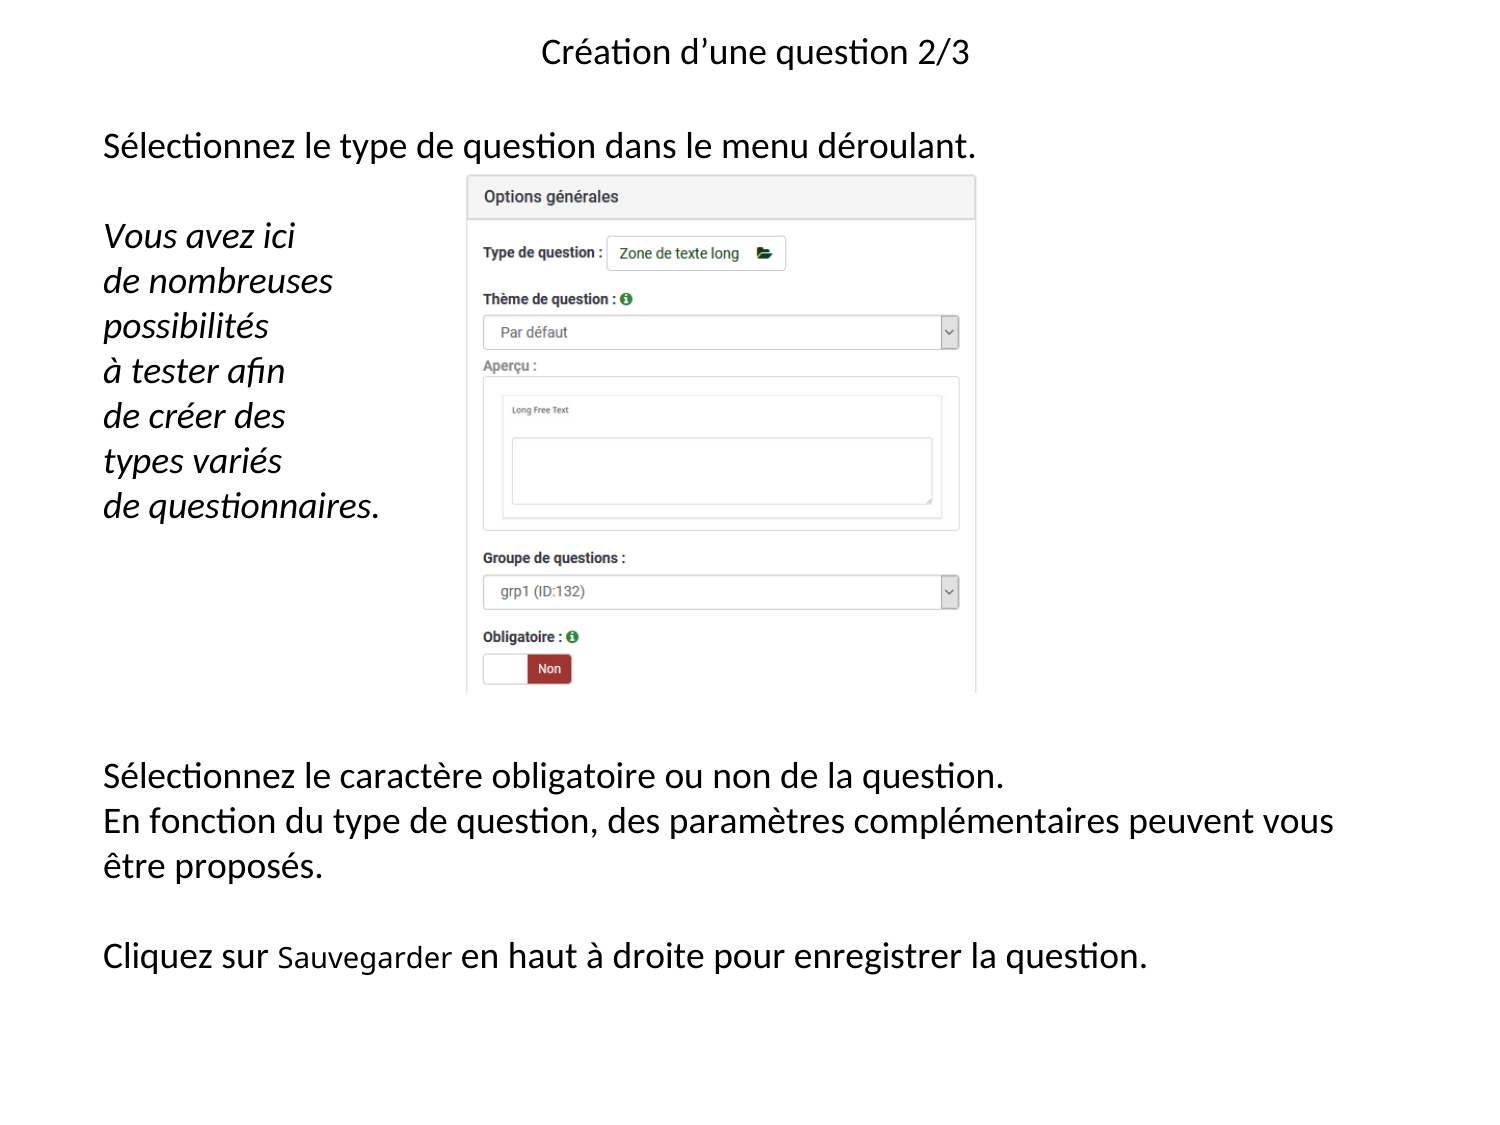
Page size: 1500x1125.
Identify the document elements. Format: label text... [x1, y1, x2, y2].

picture [458, 164, 995, 693]
text_box Création d’une question 2/3 [41, 18, 1471, 80]
text_box Sélectionnez le type de question dans le menu déroulant. Vous avez ici de nombreuses possibilités à tester afin de créer des types variés de questionnaires. Sélectionnez le caractère obligatoire ou non de la question. En fonction du type de question, des paramètres complémentaires peuvent vous être proposés. Cliquez sur Sauvegarder en haut à droite pour enregistrer la question. [88, 113, 1400, 984]
